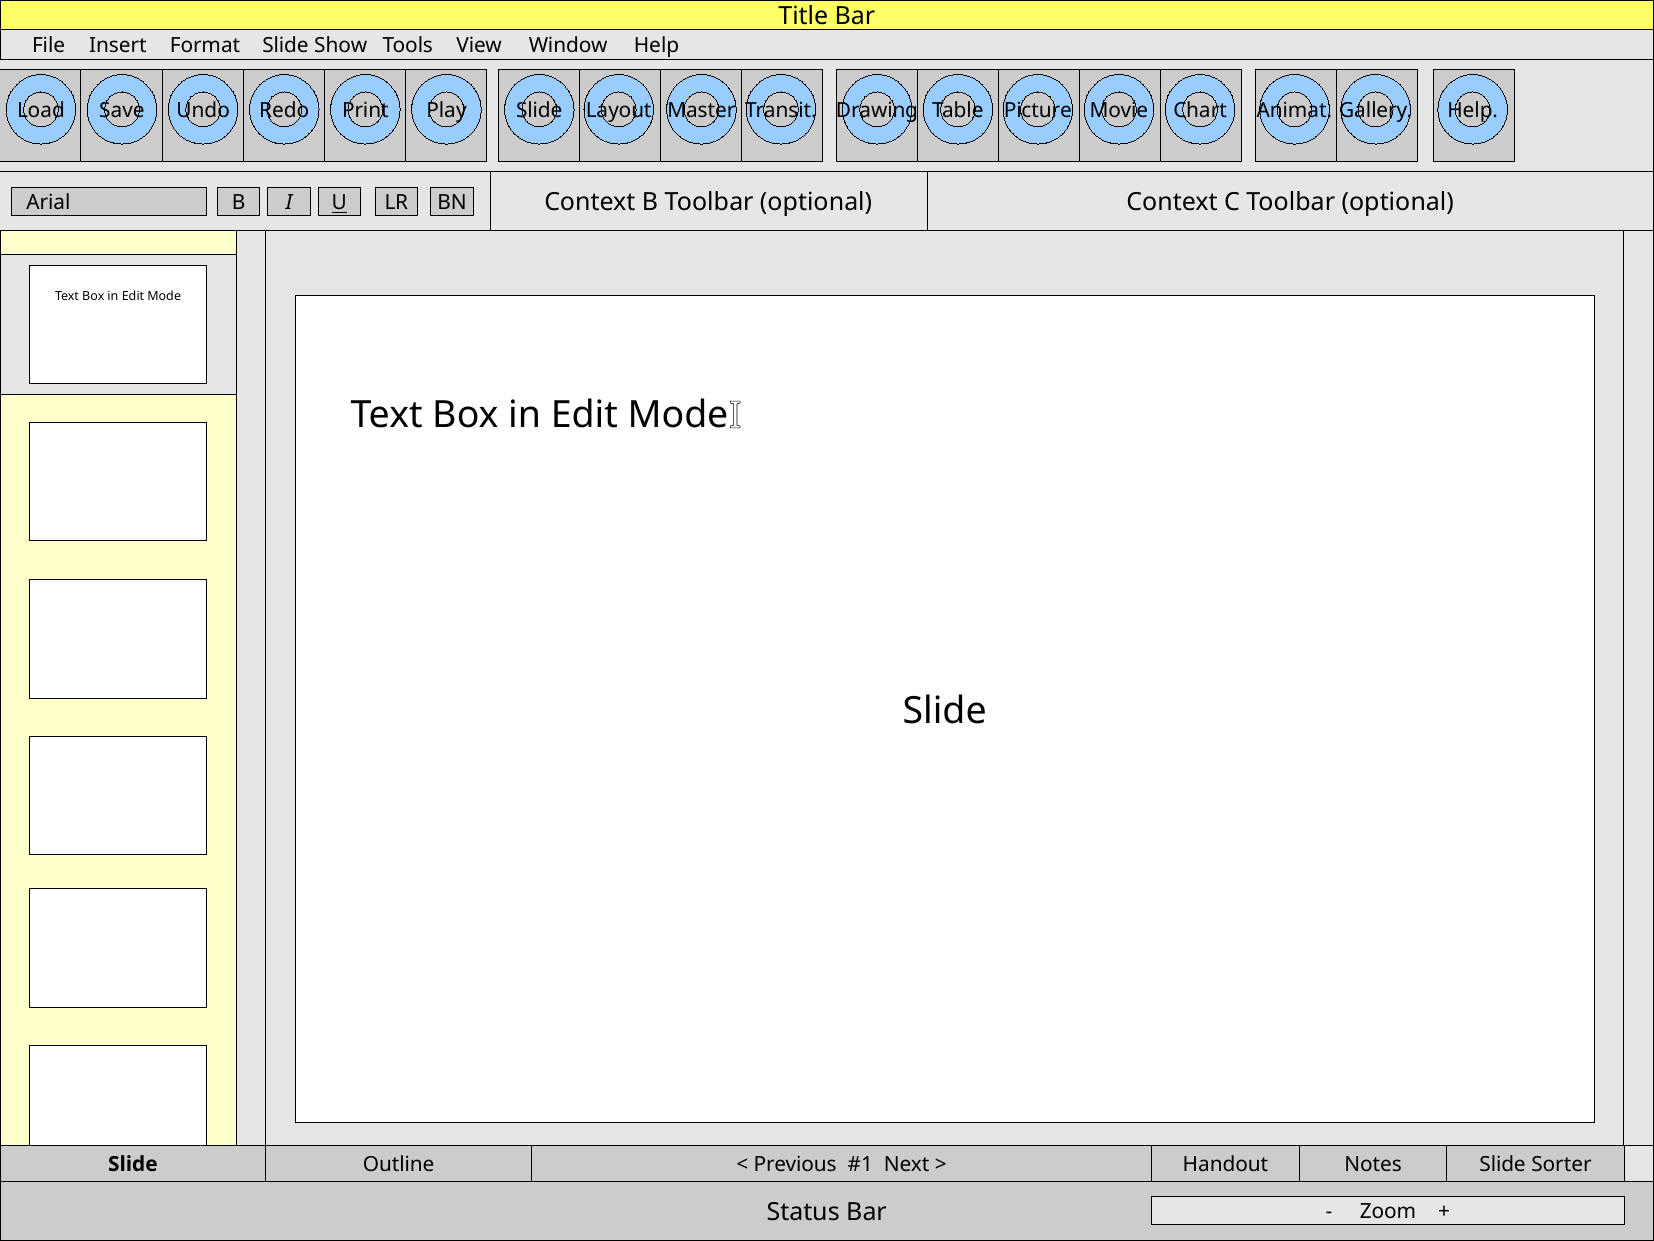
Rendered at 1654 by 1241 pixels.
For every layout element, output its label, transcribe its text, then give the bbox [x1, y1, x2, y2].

text_box Help [616, 30, 697, 59]
text_box Table [923, 74, 993, 145]
text_box Text Box in Edit Mode [29, 265, 207, 325]
text_box Play [411, 74, 482, 145]
text_box Context B Toolbar (optional) [490, 171, 927, 231]
text_box Transit. [746, 74, 816, 145]
text_box Slide [504, 74, 575, 145]
text_box Title Bar [0, 0, 1654, 30]
text_box Text Box in Edit ModeI [442, 383, 650, 443]
text_box [29, 422, 207, 541]
text_box Status Bar [0, 1181, 1654, 1241]
text_box Slide Show [245, 29, 384, 60]
text_box Slide Preview [0, 231, 236, 254]
text_box Undo [168, 74, 238, 145]
text_box Outline [265, 1145, 531, 1182]
text_box Chart [1165, 74, 1235, 145]
text_box File [7, 30, 77, 59]
text_box Context C Toolbar (optional) [927, 171, 1654, 231]
text_box Load [6, 74, 76, 145]
text_box Slide Sorter [1447, 1145, 1625, 1182]
text_box < Previous #1 Next > [531, 1145, 1152, 1182]
text_box Print [330, 74, 401, 145]
text_box Tools [384, 30, 456, 60]
text_box U [318, 187, 361, 216]
text_box View [456, 30, 509, 60]
text_box Picture [1003, 74, 1073, 145]
text_box Window [520, 30, 616, 60]
text_box Layout [583, 74, 654, 145]
text_box Arial [11, 187, 207, 216]
text_box Movie [1084, 74, 1154, 145]
text_box [29, 1045, 207, 1145]
text_box Master [666, 74, 737, 145]
text_box Drawing [843, 74, 912, 145]
text_box - Zoom + [1151, 1196, 1625, 1225]
text_box [0, 30, 1654, 1181]
text_box Animat. [1259, 74, 1330, 145]
text_box Slide Preview [0, 395, 236, 1145]
text_box Help. [1437, 74, 1508, 145]
text_box B [217, 187, 260, 216]
text_box Save [87, 74, 157, 145]
text_box [29, 888, 207, 1008]
text_box BN [430, 187, 474, 216]
text_box [29, 579, 207, 699]
text_box [29, 736, 207, 855]
text_box Notes [1299, 1145, 1447, 1182]
text_box Format [164, 30, 245, 60]
text_box I [267, 187, 311, 216]
text_box Redo [249, 74, 320, 145]
text_box Slide [0, 1145, 265, 1182]
text_box LR [375, 187, 418, 216]
text_box Handout [1152, 1145, 1299, 1182]
text_box Slide [295, 295, 1595, 1123]
text_box Insert [77, 30, 159, 60]
text_box Gallery. [1341, 74, 1411, 145]
